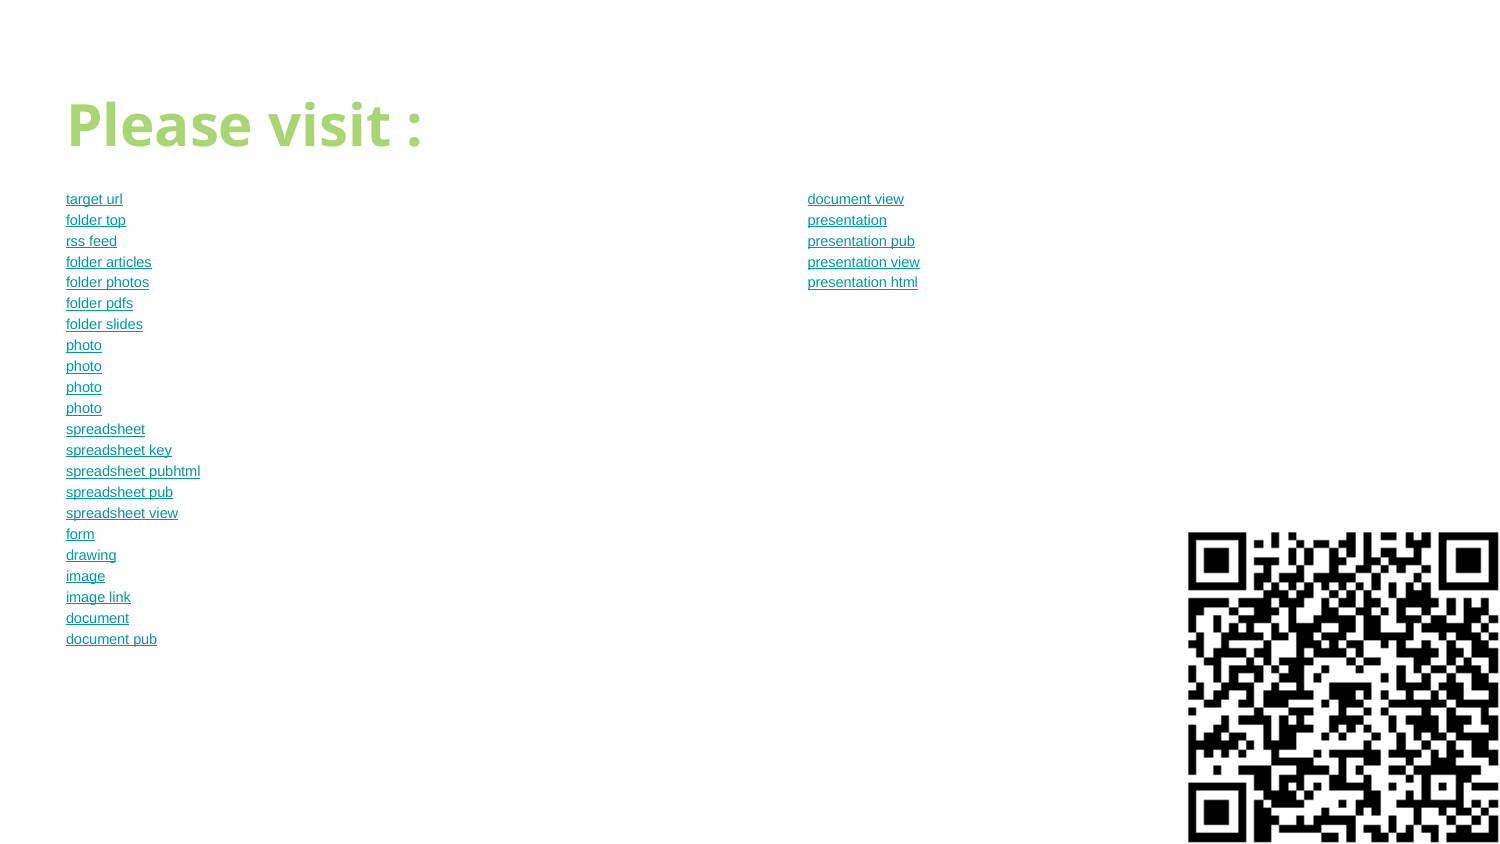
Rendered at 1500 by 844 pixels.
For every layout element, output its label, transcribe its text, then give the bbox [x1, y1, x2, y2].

list target url folder top rss feed folder articles folder photos folder pdfs folder slides photo photo photo photo spreadsheet spreadsheet key spreadsheet pubhtml spreadsheet pub spreadsheet view form drawing image image link document document pub [51, 189, 708, 750]
title Please visit : [51, 72, 1449, 167]
list document view presentation presentation pub presentation view presentation html [792, 189, 1449, 750]
picture [1187, 531, 1500, 844]
